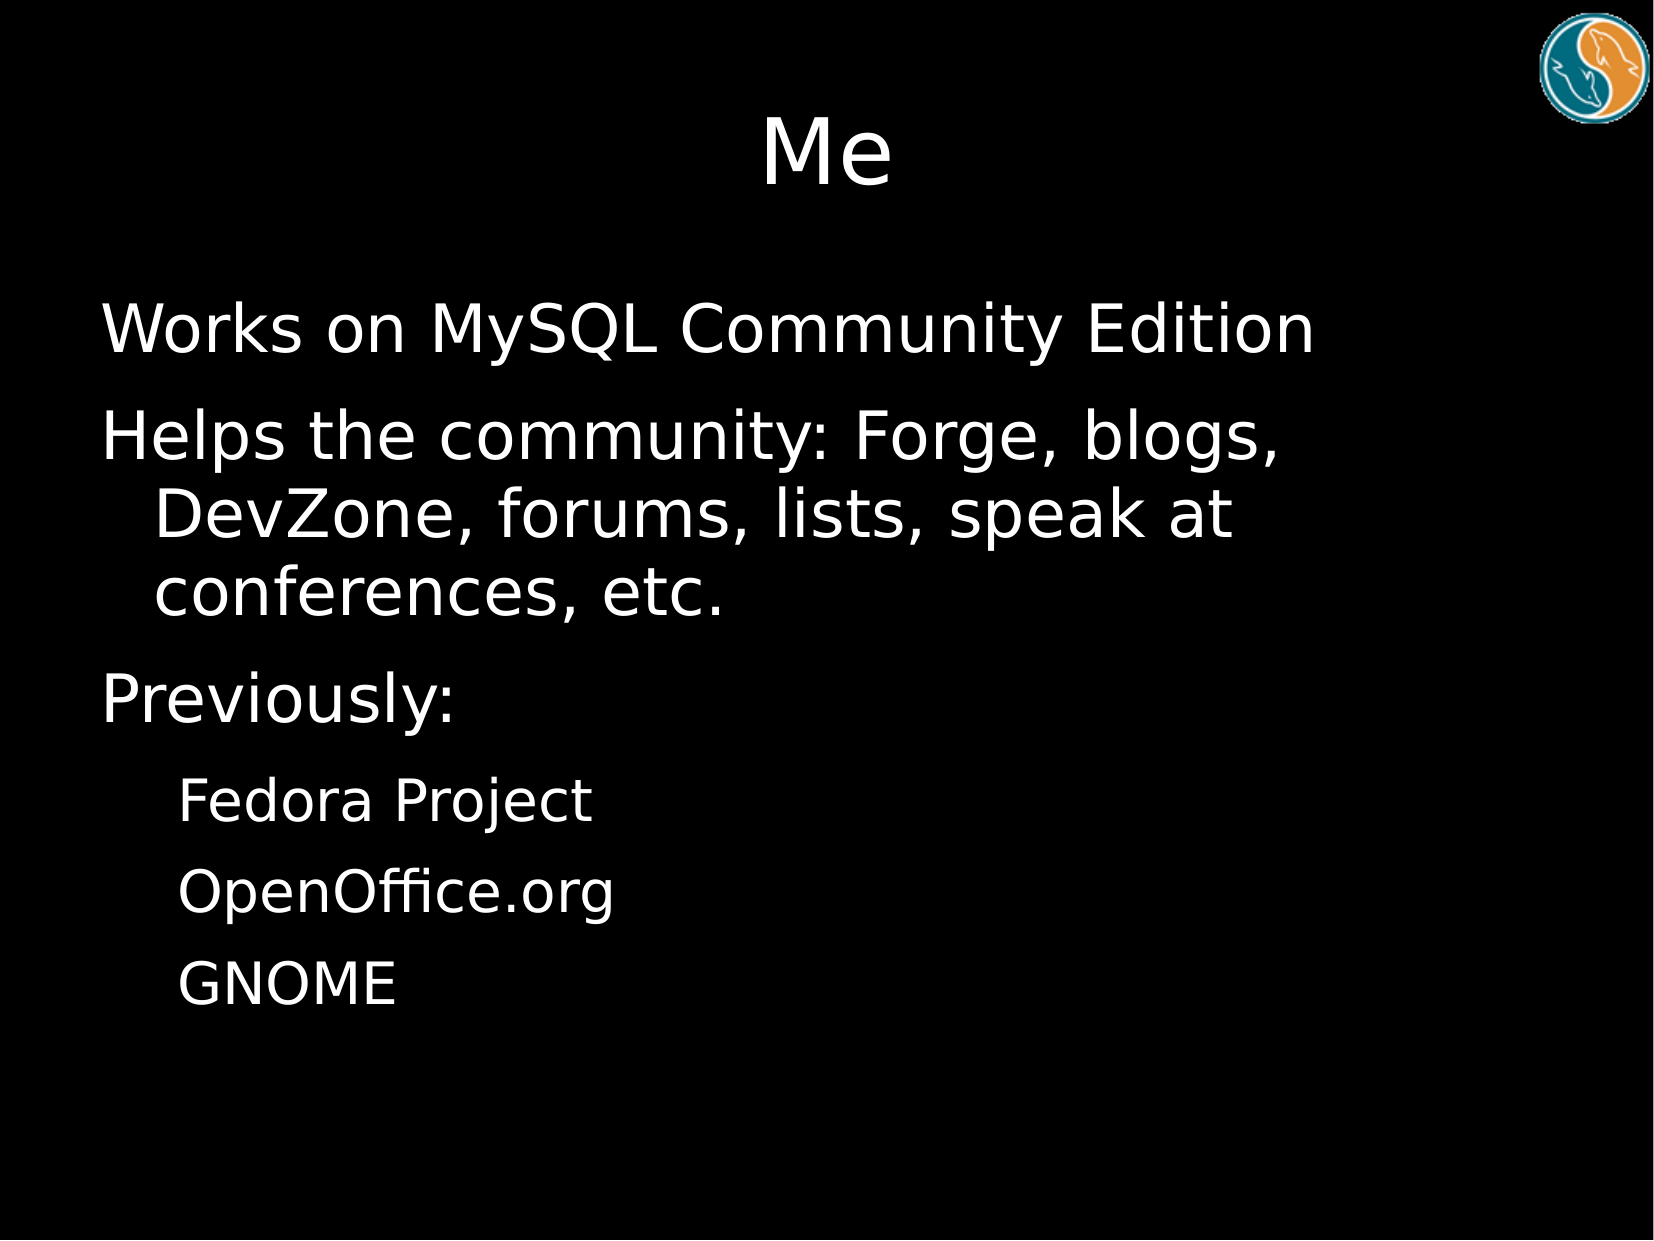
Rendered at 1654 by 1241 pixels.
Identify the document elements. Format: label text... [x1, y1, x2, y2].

title Me [82, 49, 1571, 257]
list Works on MySQL Community Edition Helps the community: Forge, blogs, DevZone, forums, lists, speak at conferences, etc. Previously: Fedora Project OpenOffice.org GNOME [82, 290, 1571, 1094]
picture [1501, 4, 1654, 130]
